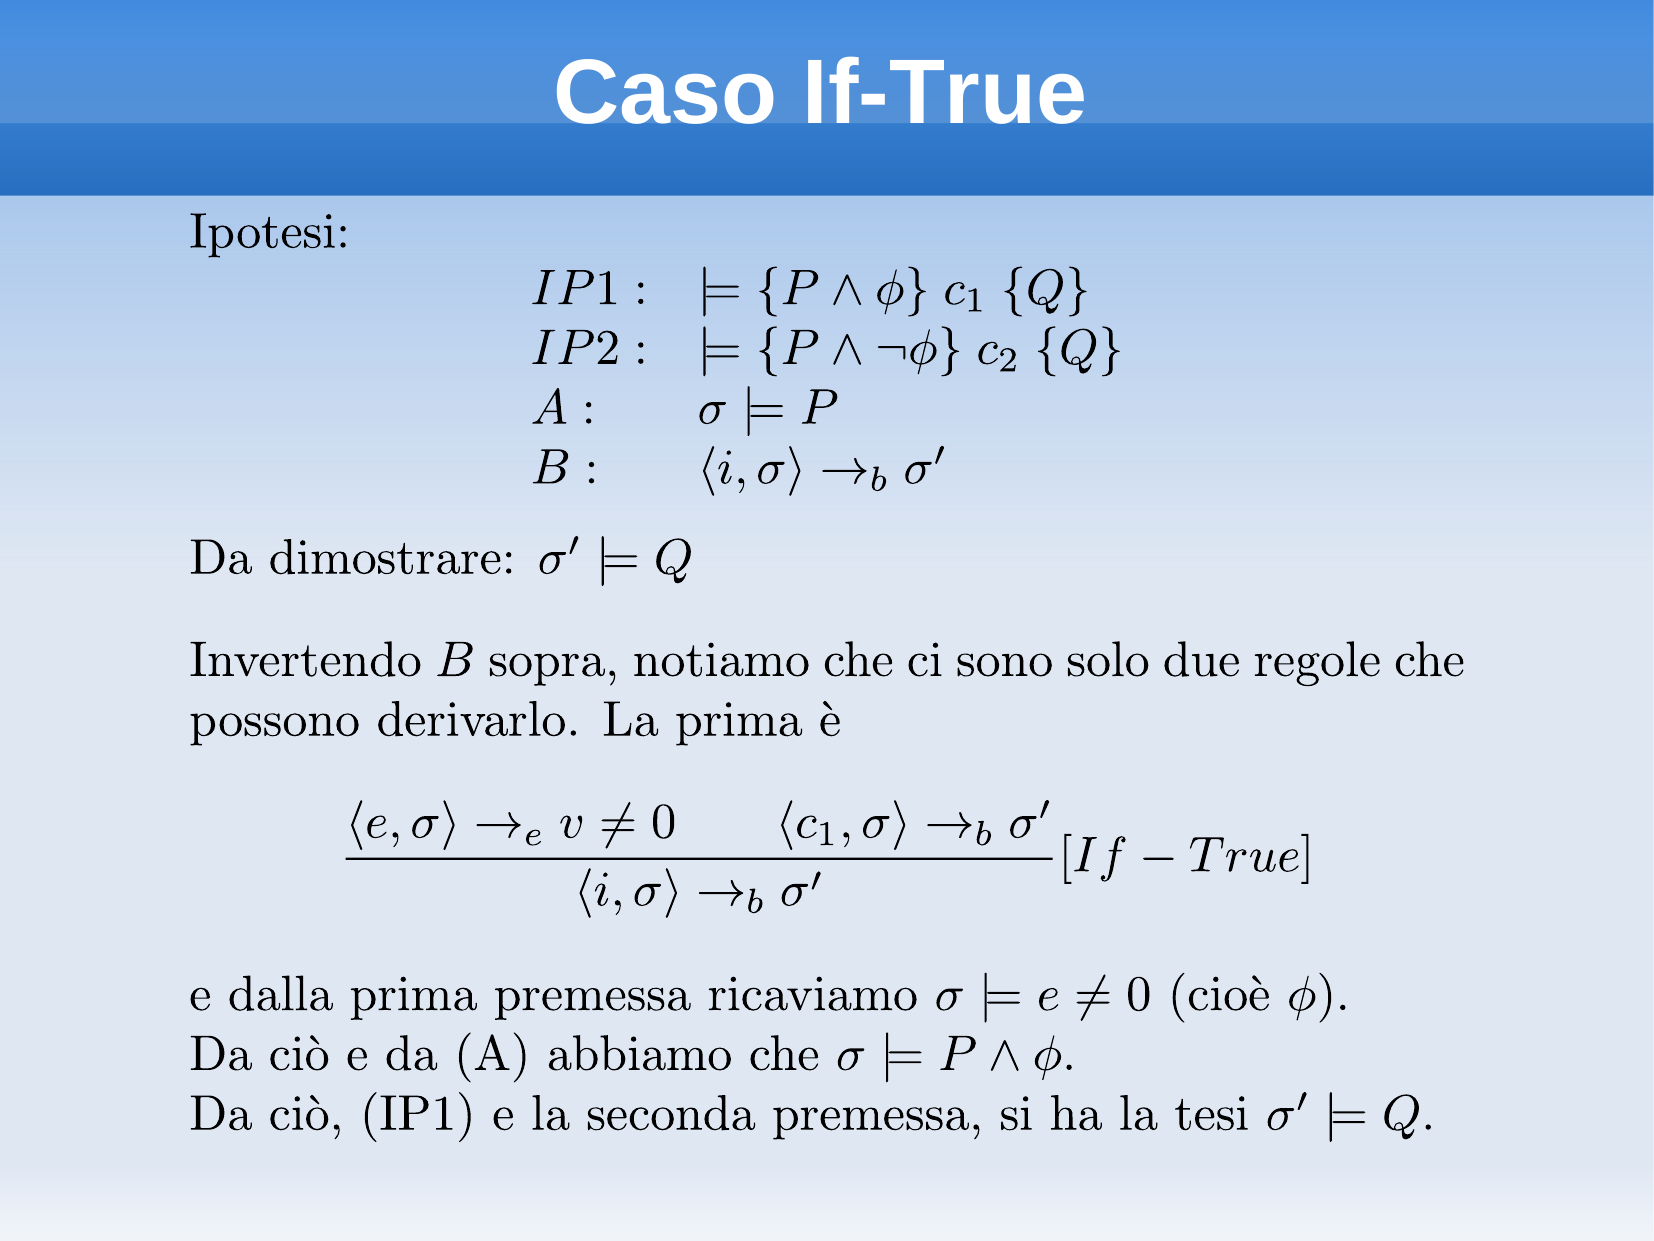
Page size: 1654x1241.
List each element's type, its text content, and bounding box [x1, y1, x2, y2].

text_box [189, 213, 1465, 1143]
picture [0, 0, 1654, 1241]
title Caso If-True [76, 0, 1565, 188]
